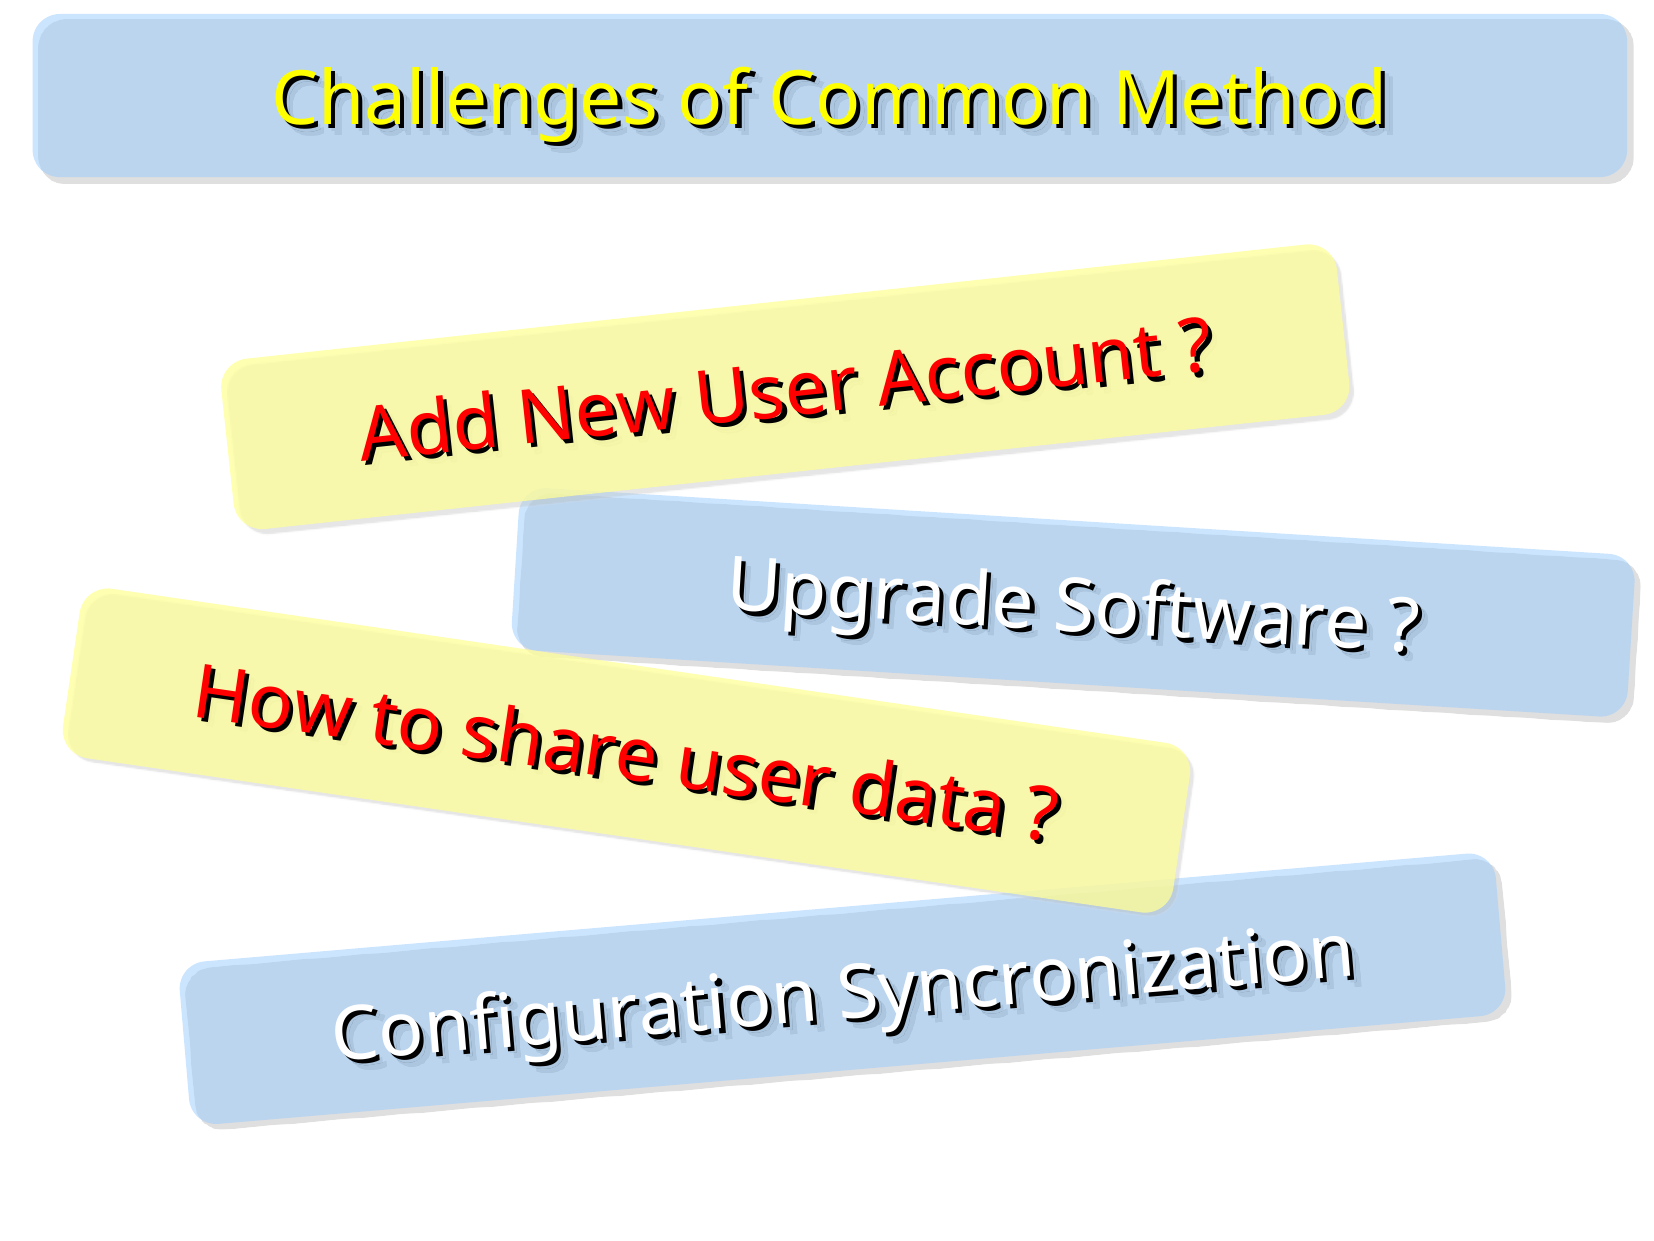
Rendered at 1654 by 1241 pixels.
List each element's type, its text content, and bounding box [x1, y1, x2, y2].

text_box Add New User Account ? [221, 244, 1350, 530]
text_box How to share user data ? [62, 588, 1191, 913]
text_box Upgrade Software ? [511, 492, 1635, 717]
text_box Challenges of Common Method [32, 13, 1628, 178]
text_box Configuration Syncronization [179, 853, 1506, 1124]
